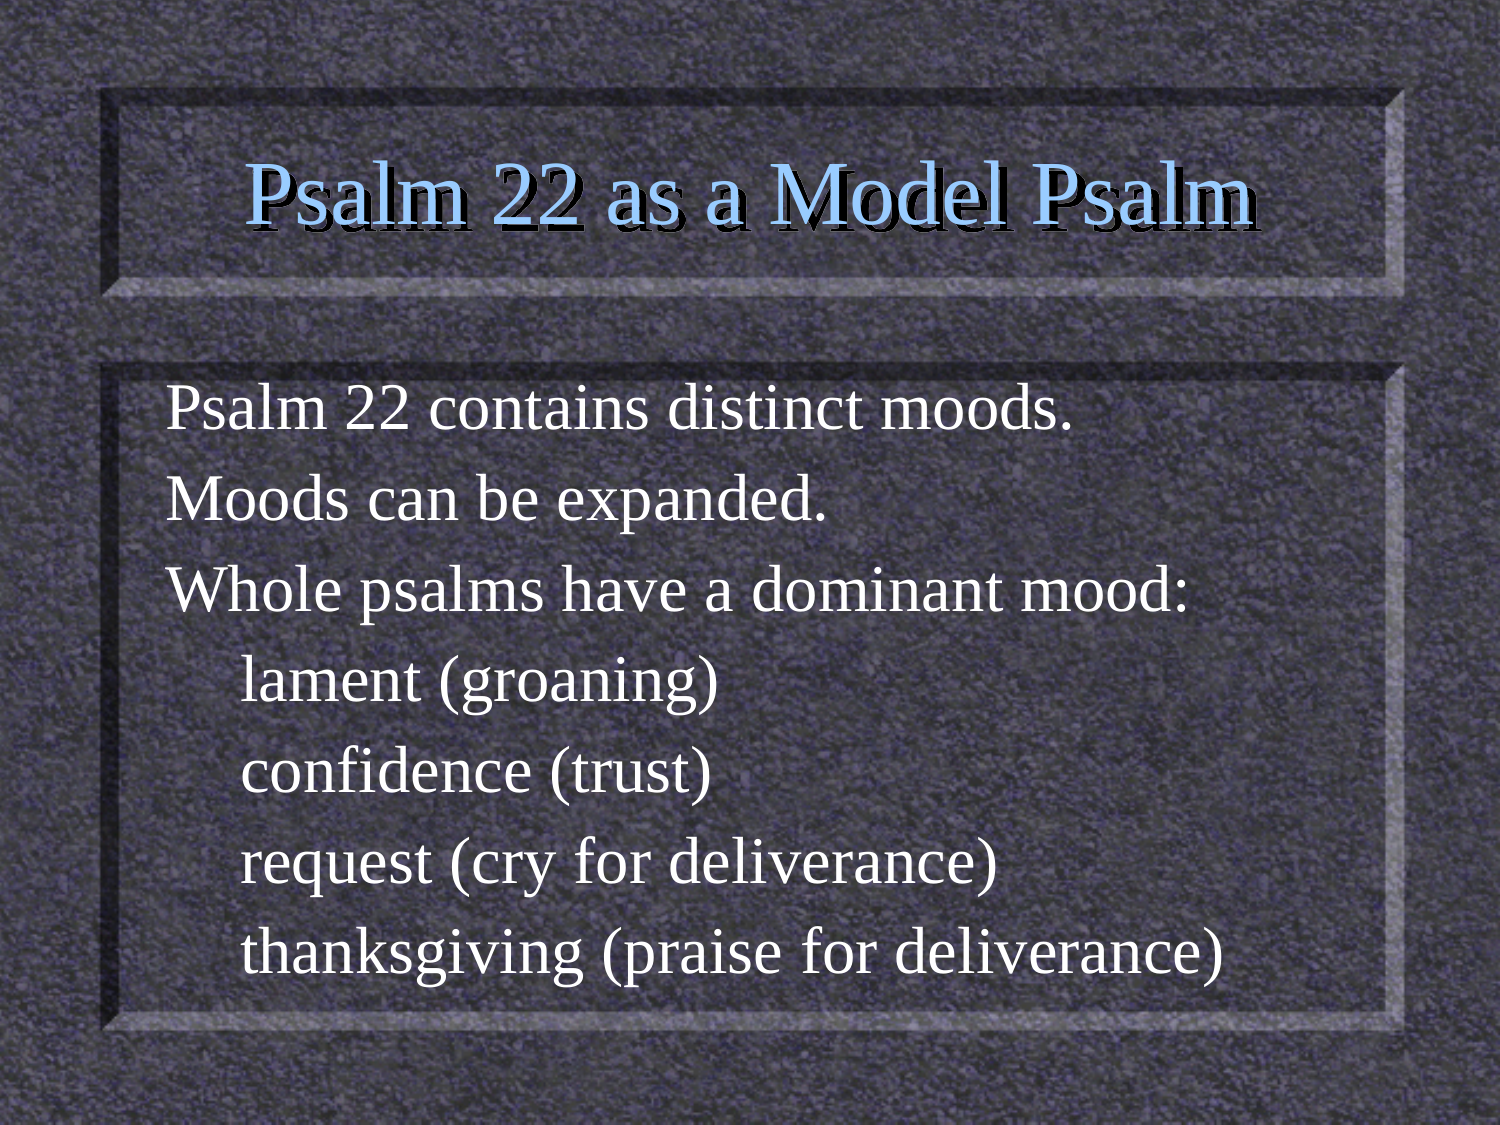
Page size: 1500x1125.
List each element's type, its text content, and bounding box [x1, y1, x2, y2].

list Psalm 22 contains distinct moods. Moods can be expanded. Whole psalms have a dominant mood: lament (groaning) confidence (trust) request (cry for deliverance) thanksgiving (praise for deliverance) [149, 362, 1375, 996]
picture [0, 0, 1500, 1125]
title Psalm 22 as a Model Psalm [150, 135, 1351, 253]
